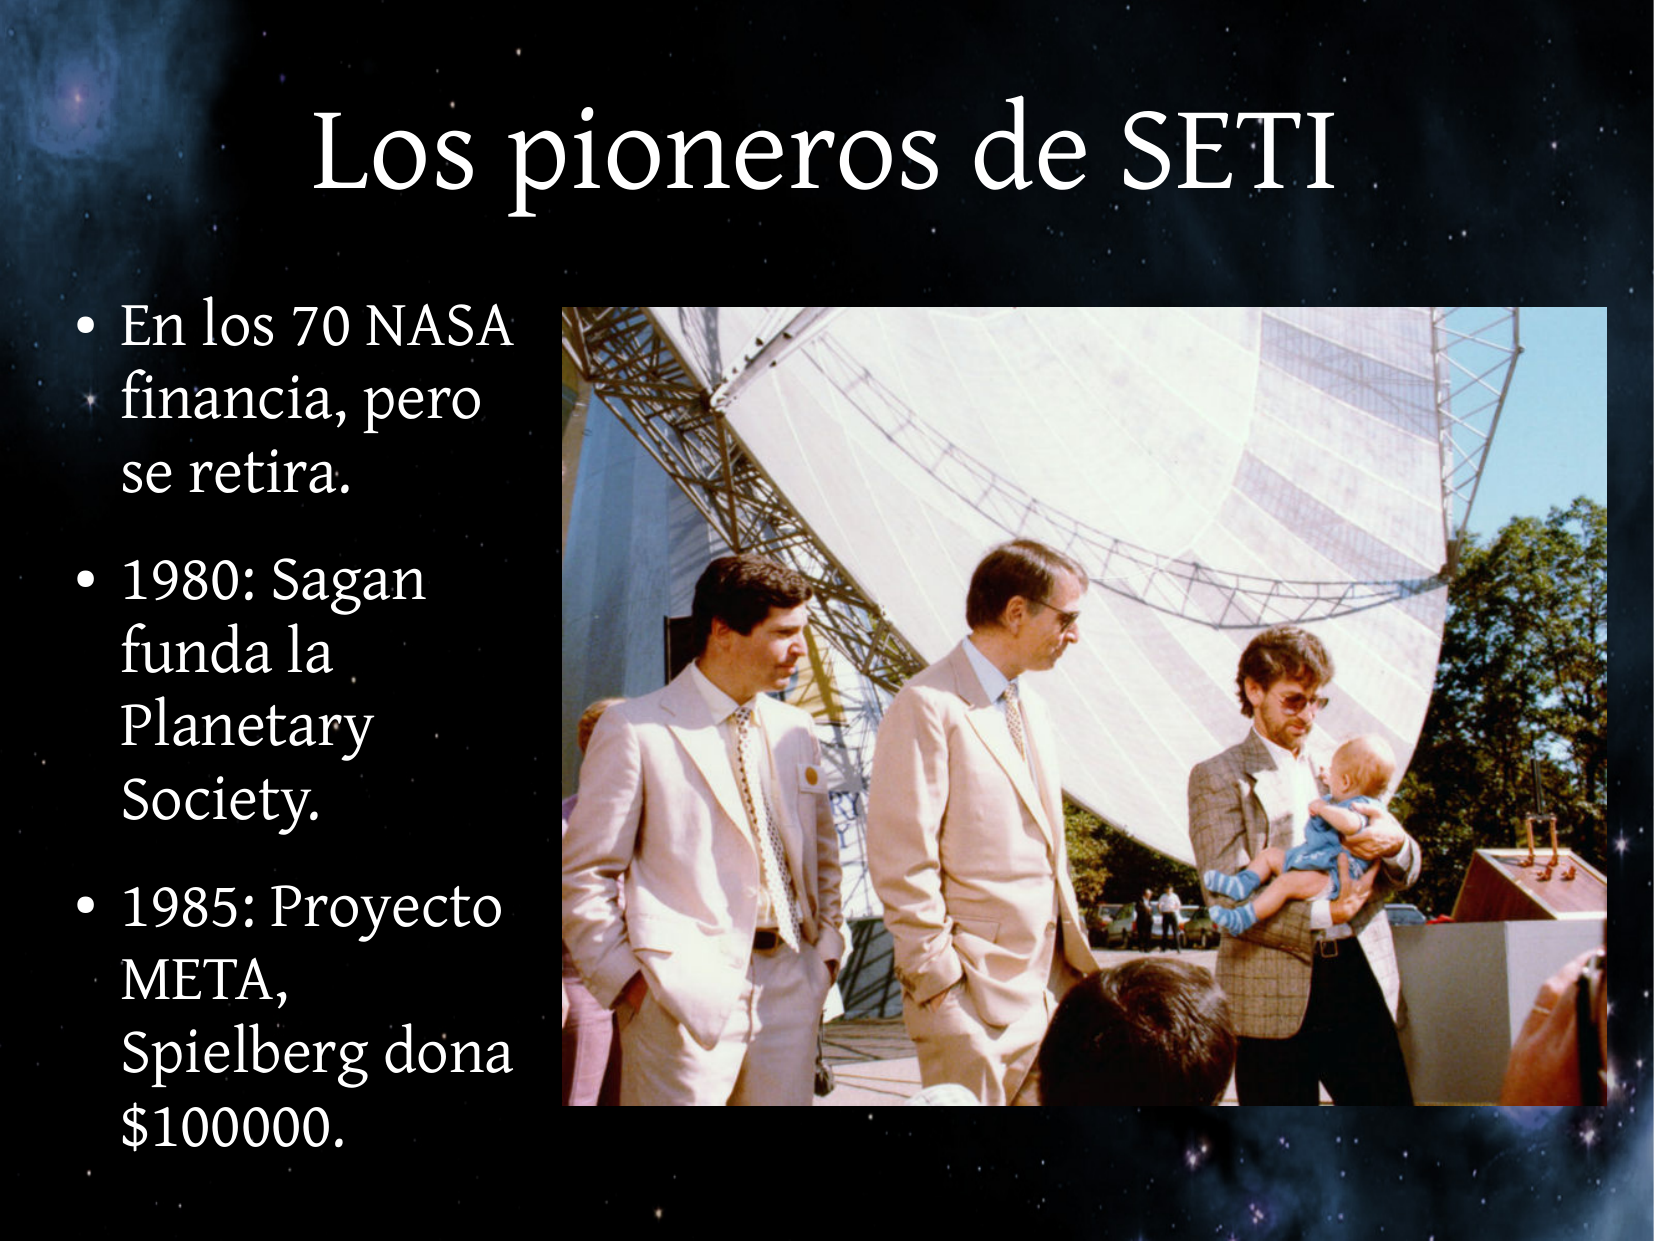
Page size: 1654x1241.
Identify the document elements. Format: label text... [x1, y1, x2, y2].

picture [0, 0, 1654, 1241]
title Los pioneros de SETI [82, 49, 1571, 257]
list En los 70 NASA financia, pero se retira. 1980: Sagan funda la Planetary Society. 1985: Proyecto META, Spielberg dona $100000. [59, 290, 520, 1170]
